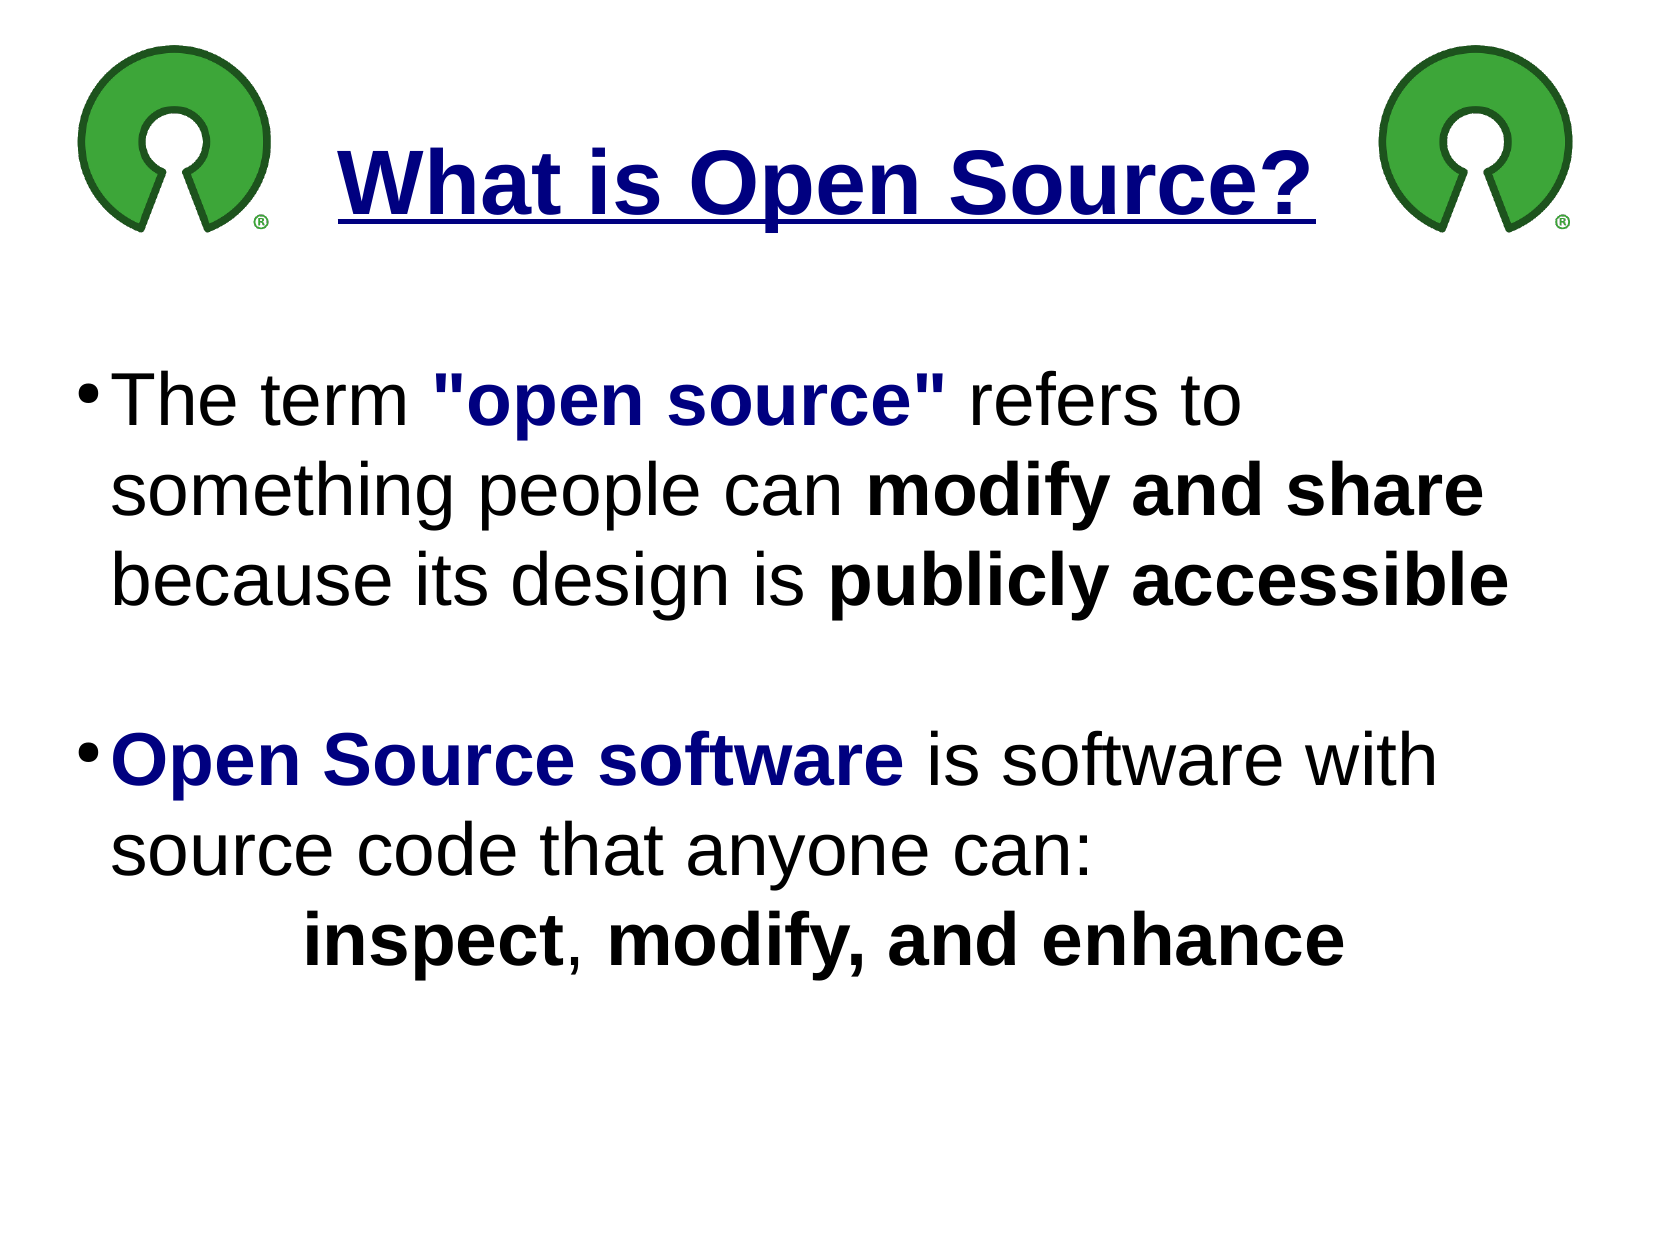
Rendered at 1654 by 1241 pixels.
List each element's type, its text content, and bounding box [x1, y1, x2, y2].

title What is Open Source? [82, 77, 1571, 288]
picture [75, 41, 274, 241]
text_box The term "open source" refers to something people can modify and share because its design is publicly accessible Open Source software is software with source code that anyone can: inspect, modify, and enhance [75, 270, 1538, 1137]
picture [1376, 41, 1576, 241]
